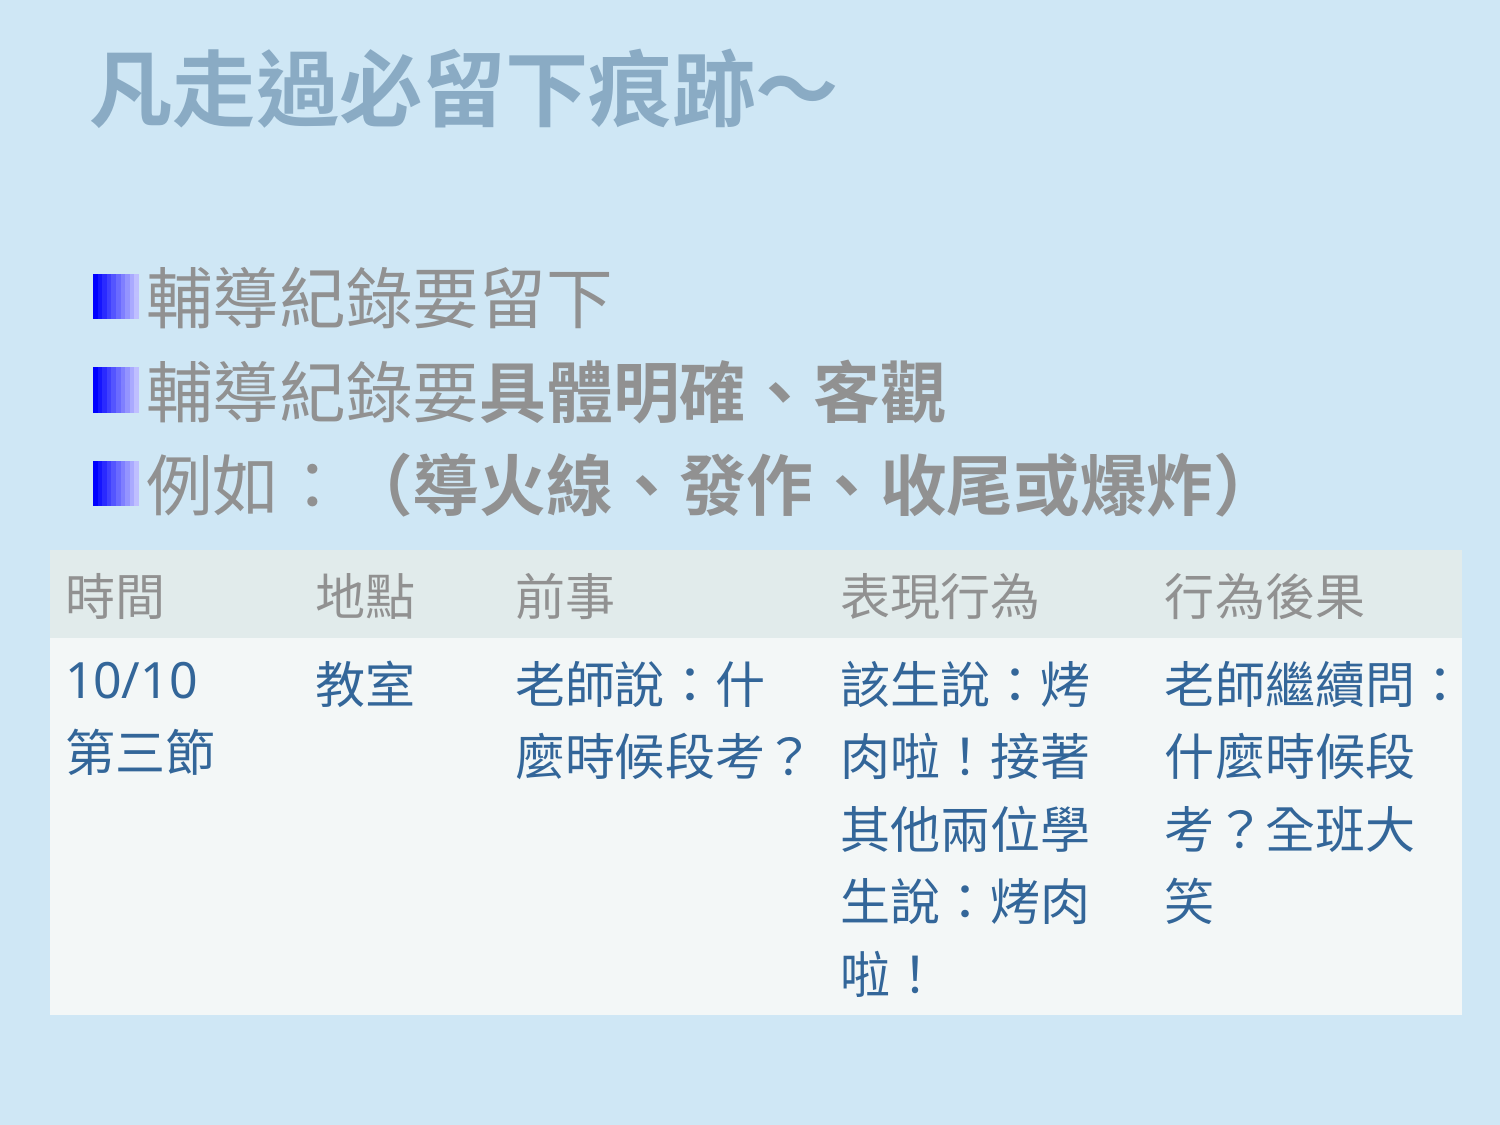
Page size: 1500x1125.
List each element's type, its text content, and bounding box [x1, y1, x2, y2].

table_cell 老師說：什麼時候段考？ [500, 638, 825, 1015]
table_cell 10/10 第三節 [50, 638, 300, 1015]
table_header 時間 [50, 550, 300, 638]
table_cell 教室 [300, 638, 500, 1015]
table_header 行為後果 [1150, 550, 1462, 638]
table_cell 老師繼續問：什麼時候段考？全班大笑 [1150, 638, 1462, 1015]
list 輔導紀錄要留下 輔導紀錄要具體明確、客觀 例如：（導火線、發作、收尾或爆炸） [75, 249, 1400, 550]
table_header 前事 [500, 550, 825, 638]
table_header 地點 [300, 550, 500, 638]
table_cell 該生說：烤肉啦！接著其他兩位學生說：烤肉啦！ [825, 638, 1150, 1015]
title 凡走過必留下痕跡～ [75, 29, 1400, 245]
table_header 表現行為 [825, 550, 1150, 638]
